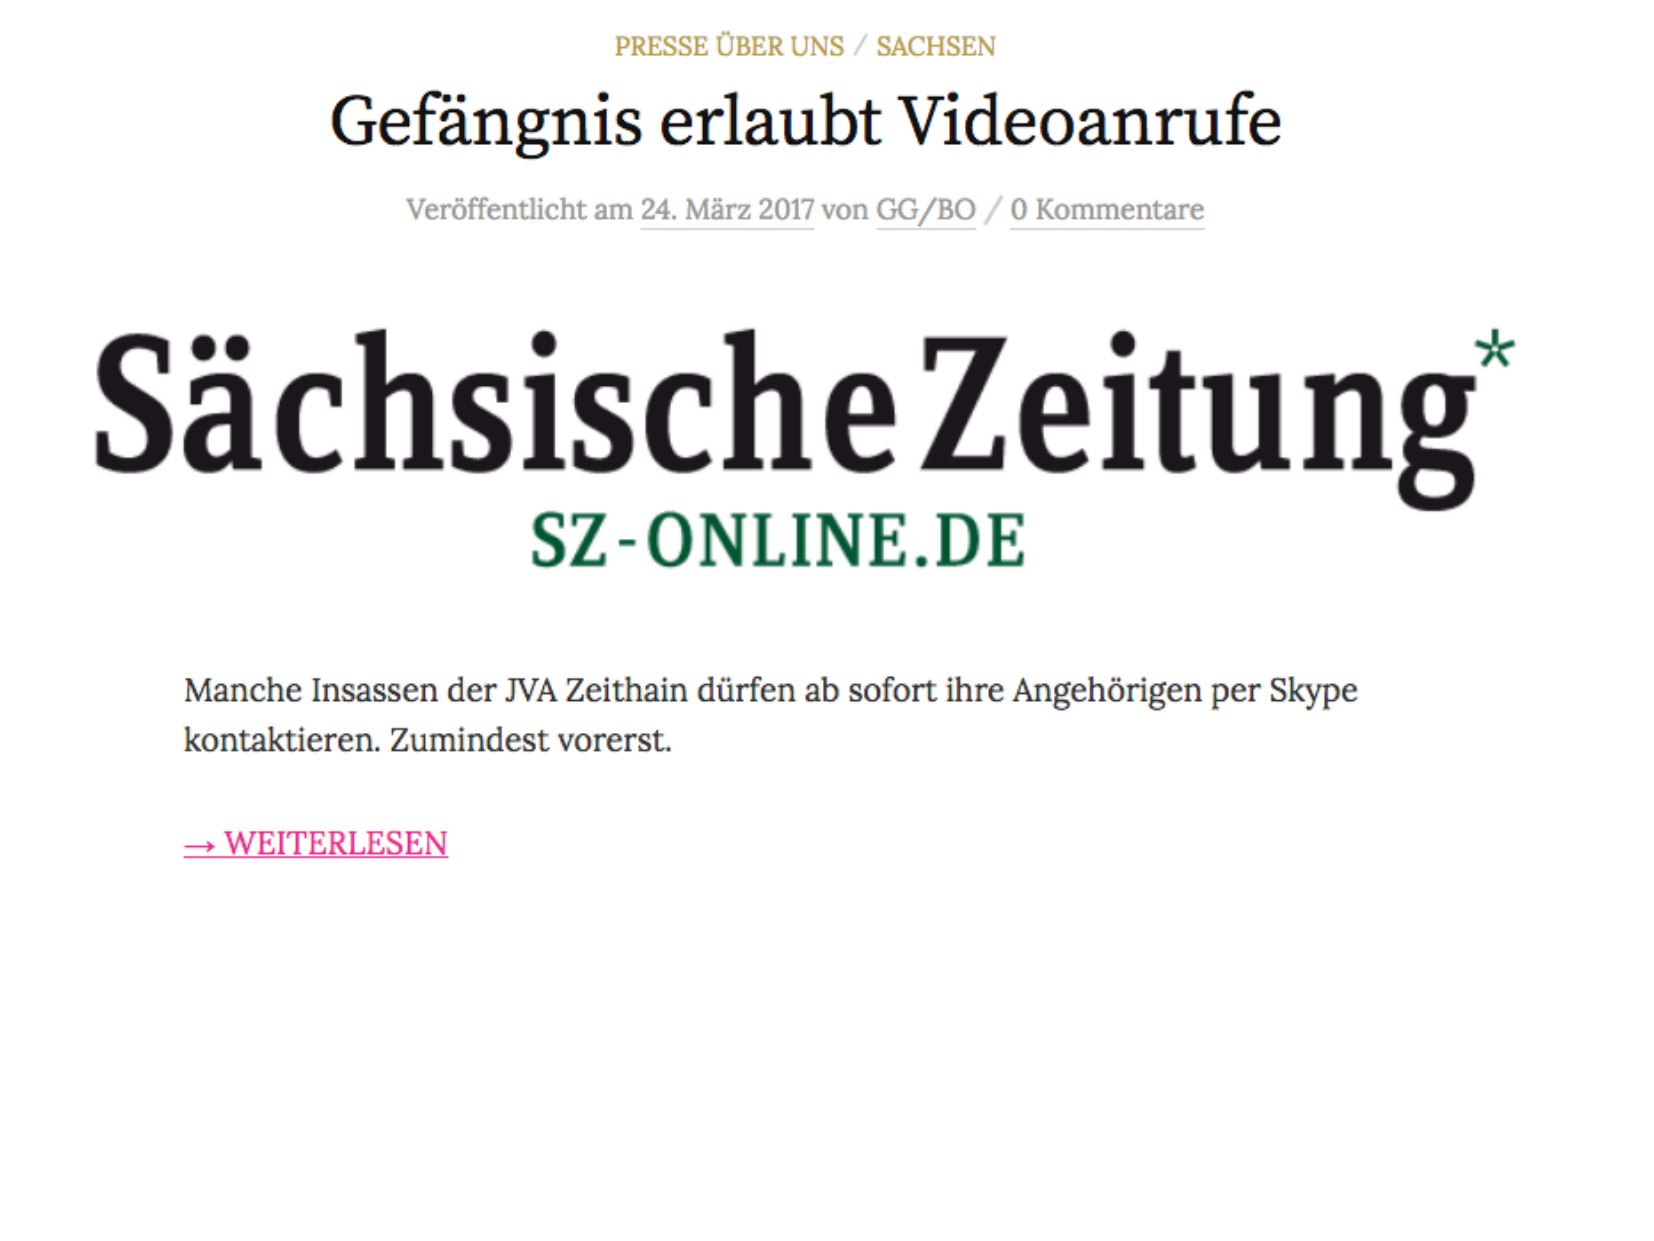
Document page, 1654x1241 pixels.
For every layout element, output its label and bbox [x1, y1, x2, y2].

picture [0, 0, 1650, 910]
